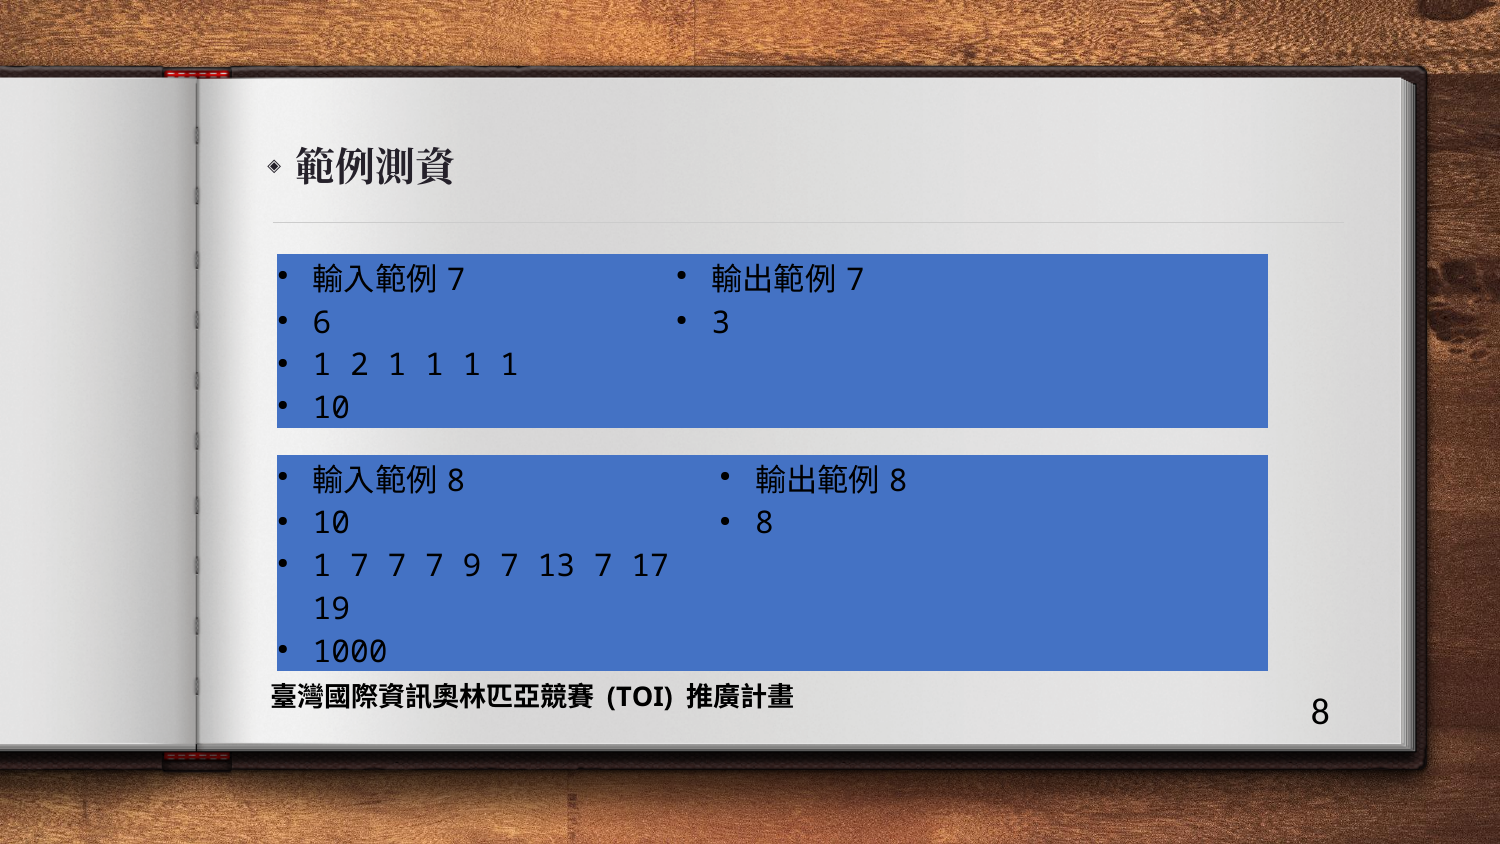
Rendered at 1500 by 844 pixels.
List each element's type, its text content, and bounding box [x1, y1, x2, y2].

table_header 輸出範例7 3 [676, 254, 1268, 428]
text_box 7 [1295, 672, 1386, 737]
table_header 輸入範例7 6 1 2 1 1 1 1 10 [277, 254, 676, 428]
table_header 輸入範例8 10 1 7 7 7 9 7 13 7 17 19 1000 [277, 455, 720, 671]
list 範例測資 [252, 126, 1194, 205]
table_header 輸出範例8 8 [720, 455, 1268, 671]
